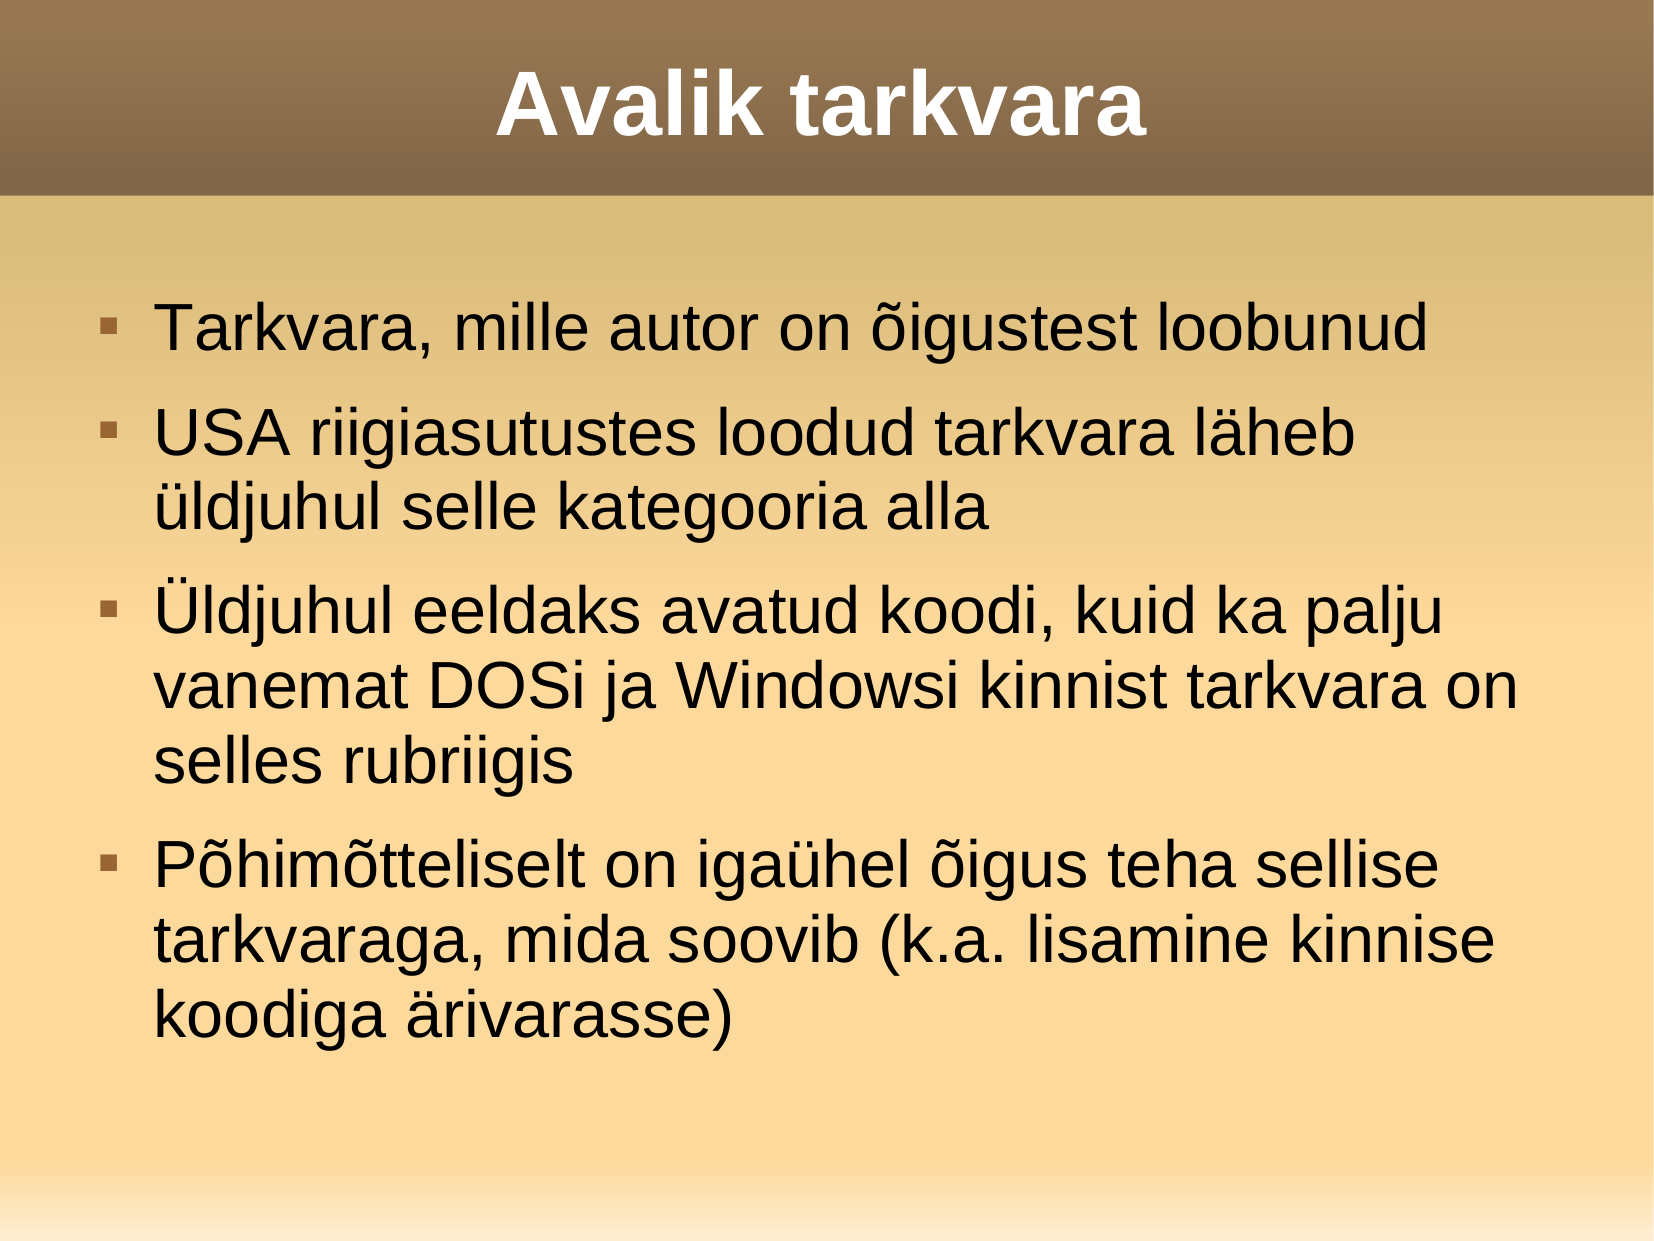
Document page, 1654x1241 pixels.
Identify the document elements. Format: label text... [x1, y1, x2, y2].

title Avalik tarkvara [76, 7, 1565, 200]
list Tarkvara, mille autor on õigustest loobunud USA riigiasutustes loodud tarkvara läheb üldjuhul selle kategooria alla Üldjuhul eeldaks avatud koodi, kuid ka palju vanemat DOSi ja Windowsi kinnist tarkvara on selles rubriigis Põhimõtteliselt on igaühel õigus teha sellise tarkvaraga, mida soovib (k.a. lisamine kinnise koodiga ärivarasse) [82, 290, 1571, 1094]
picture [0, 0, 1654, 1241]
